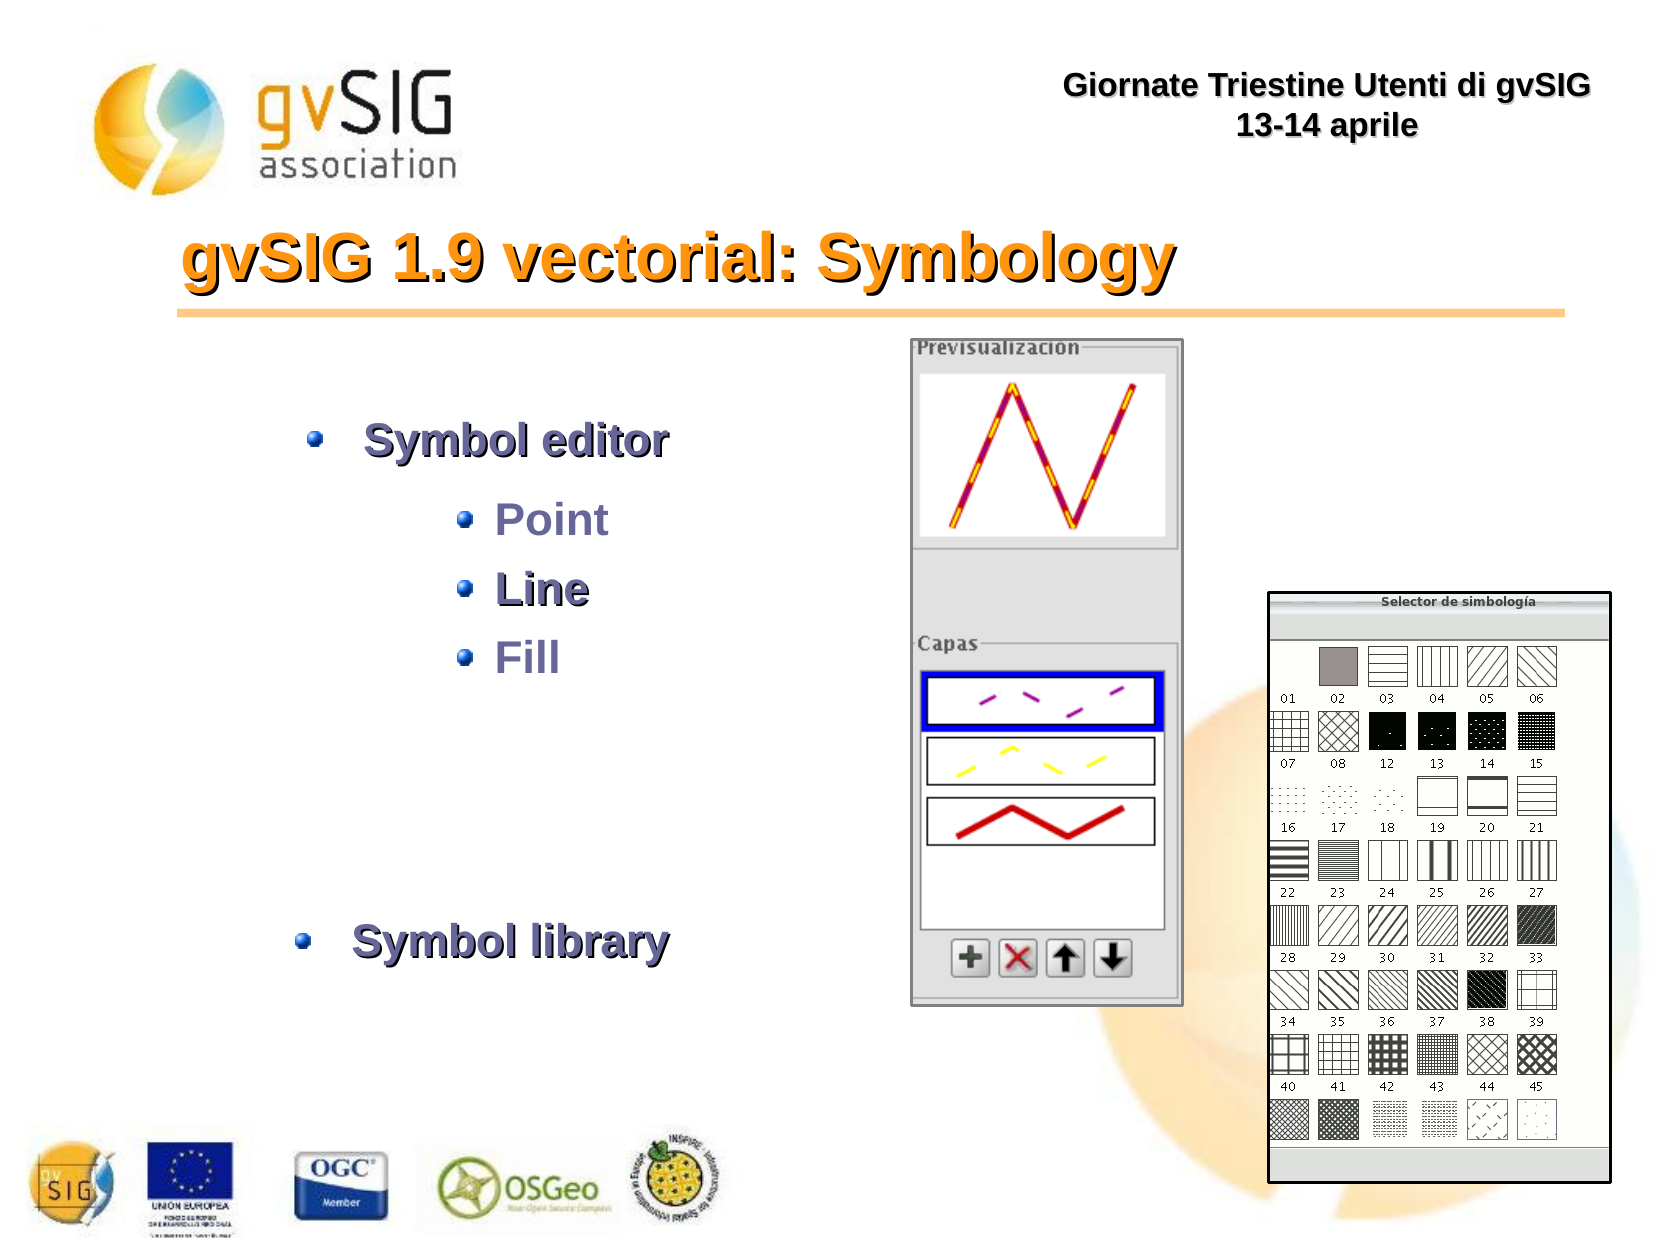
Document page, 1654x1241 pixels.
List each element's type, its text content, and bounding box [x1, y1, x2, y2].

picture [1, 0, 1654, 1241]
list Symbol editor Point Line Fill [307, 413, 739, 709]
text_box gvSIG 1.9 vectorial: Symbology [165, 211, 1447, 302]
list Symbol library [295, 915, 745, 1004]
